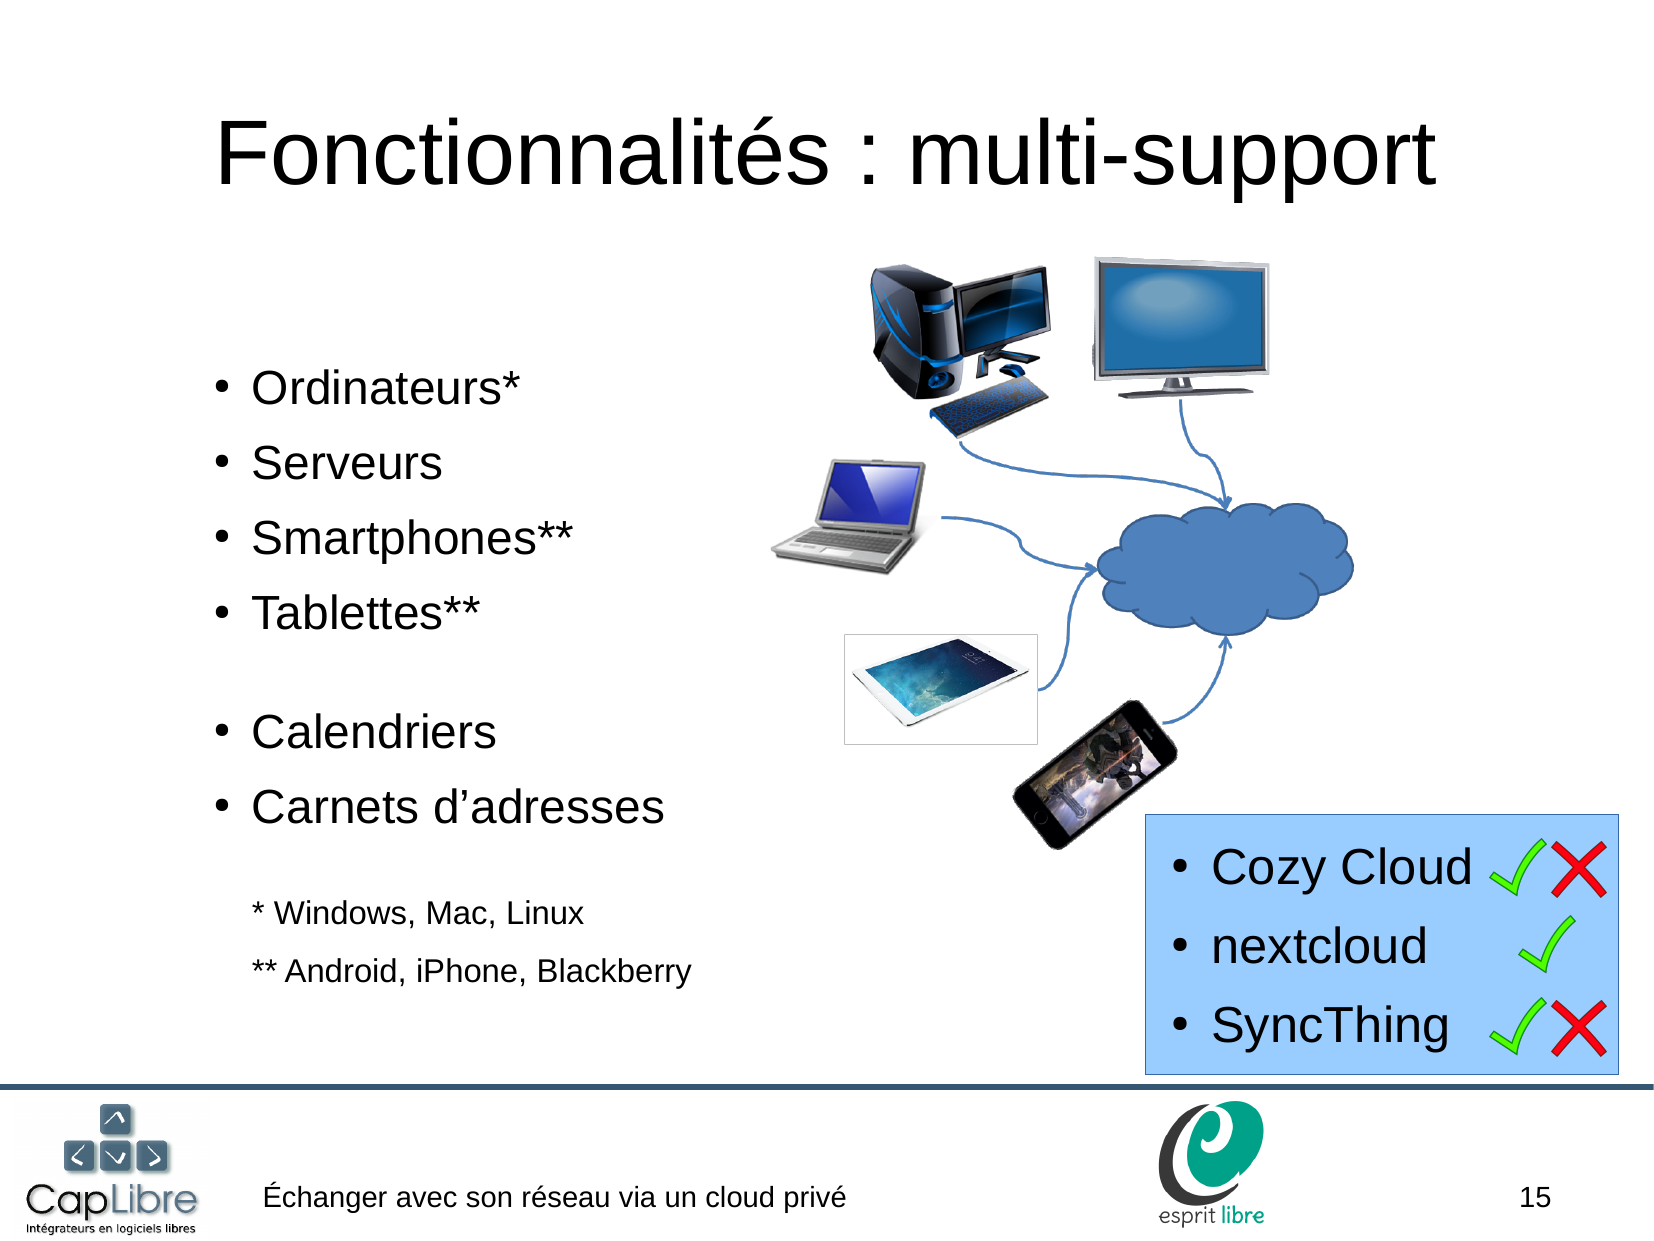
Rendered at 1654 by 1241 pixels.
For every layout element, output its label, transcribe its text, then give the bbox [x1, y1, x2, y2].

list Cozy Cloud nextcloud SyncThing [1157, 859, 1595, 1057]
picture [767, 256, 1607, 898]
list Ordinateurs* Serveurs Smartphones** Tablettes** Calendriers Carnets d’adresses * Windows, Mac, Linux ** Android, iPhone, Blackberry [200, 361, 945, 993]
text_box [1145, 814, 1619, 1075]
picture [1489, 997, 1607, 1058]
picture [1145, 1098, 1276, 1229]
picture [1518, 915, 1583, 975]
picture [11, 1098, 210, 1239]
title Fonctionnalités : multi-support [82, 49, 1571, 257]
